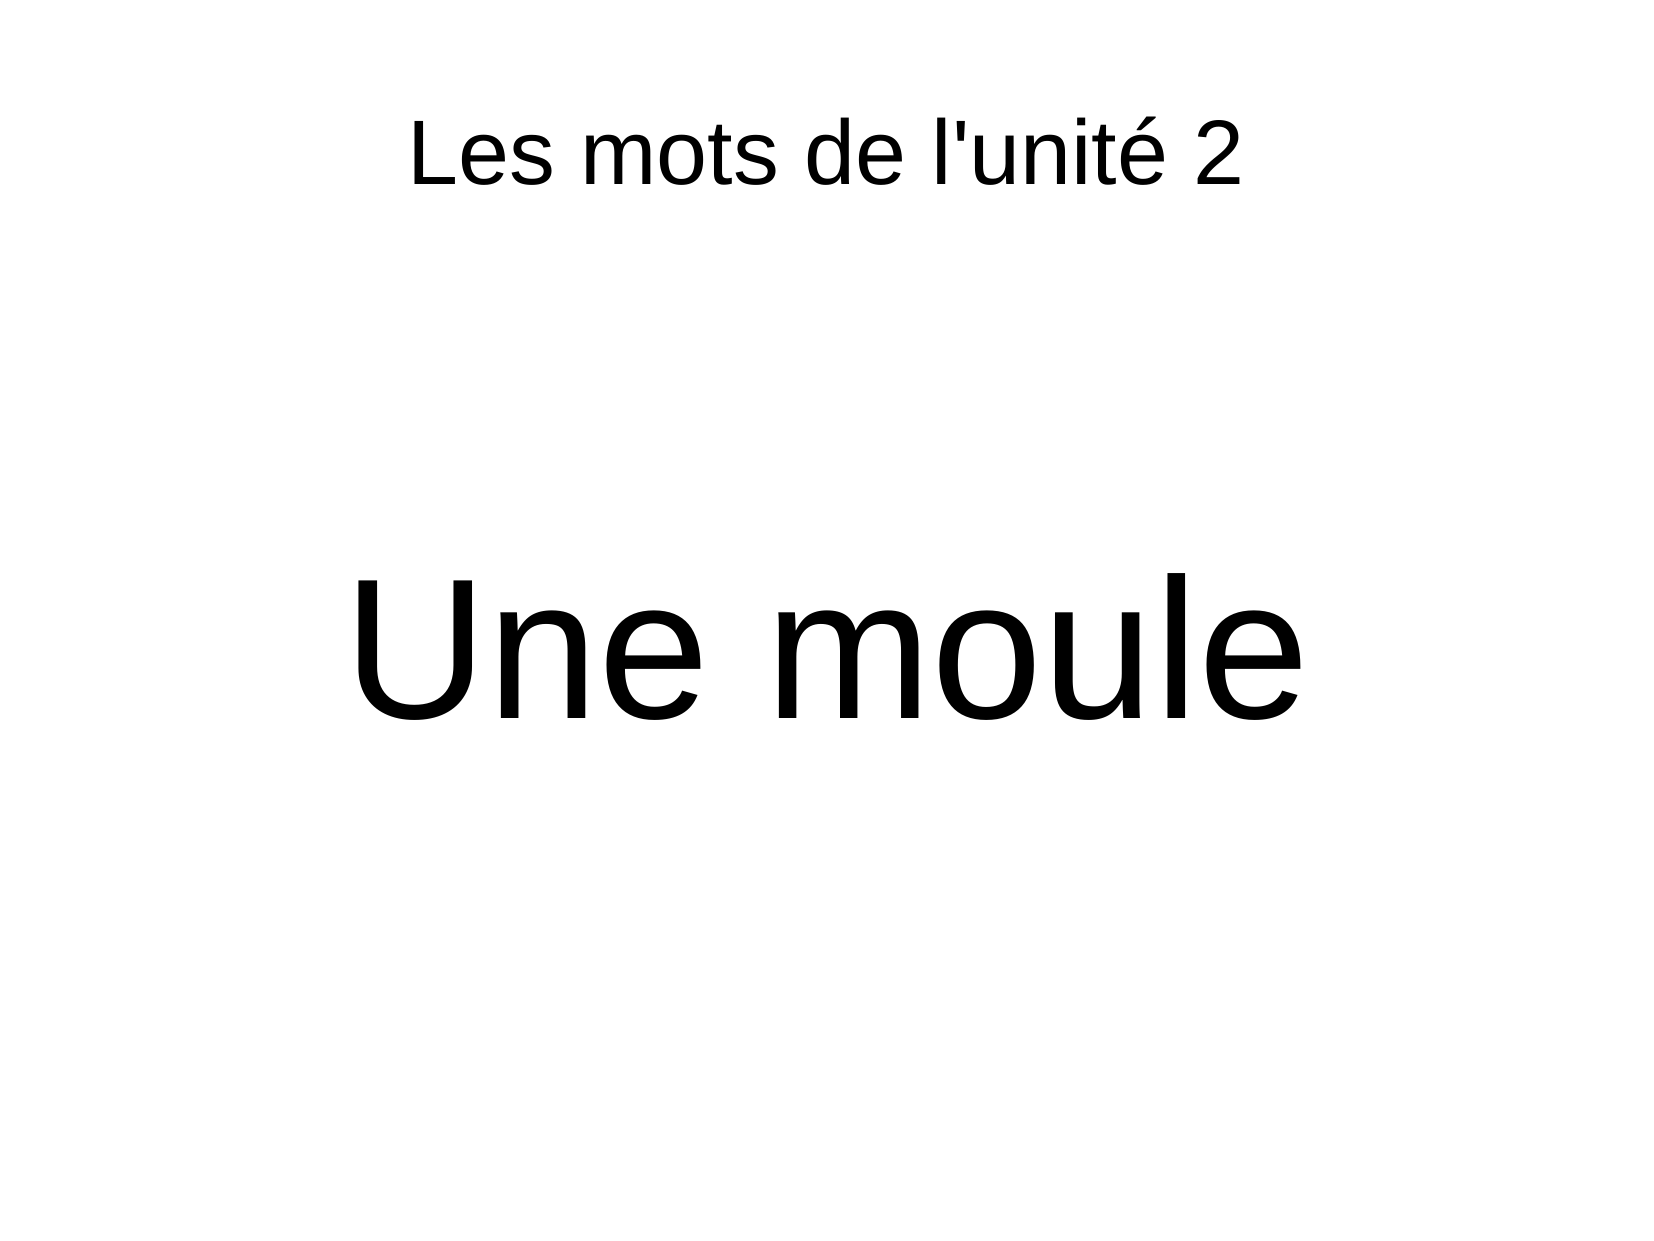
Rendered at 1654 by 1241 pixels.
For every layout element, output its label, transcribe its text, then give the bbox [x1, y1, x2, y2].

subtitle Une moule [82, 290, 1571, 1010]
title Les mots de l'unité 2 [82, 49, 1571, 257]
